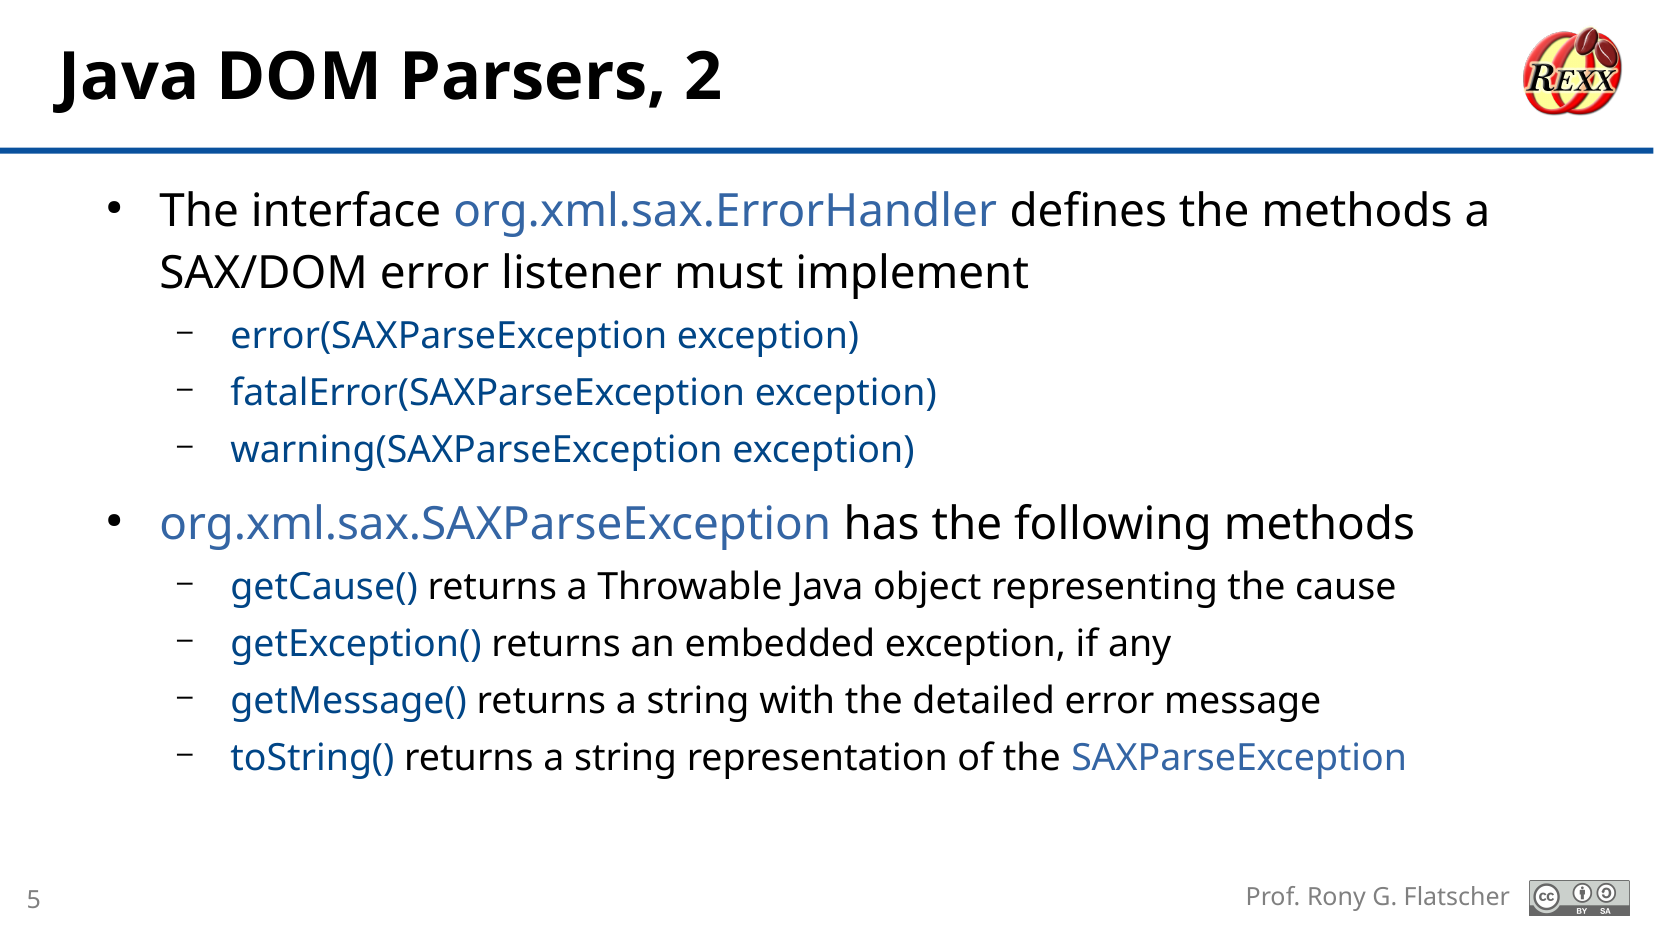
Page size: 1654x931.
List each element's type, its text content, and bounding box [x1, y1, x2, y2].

title Java DOM Parsers, 2 [0, 0, 1625, 148]
list The interface org.xml.sax.ErrorHandler defines the methods a SAX/DOM error listener must implement error(SAXParseException exception) fatalError(SAXParseException exception) warning(SAXParseException exception) org.xml.sax.SAXParseException has the following methods getCause() returns a Throwable Java object representing the cause getException() returns an embedded exception, if any getMessage() returns a string with the detailed error message toString() returns a string representation of the SAXParseException [88, 177, 1577, 857]
